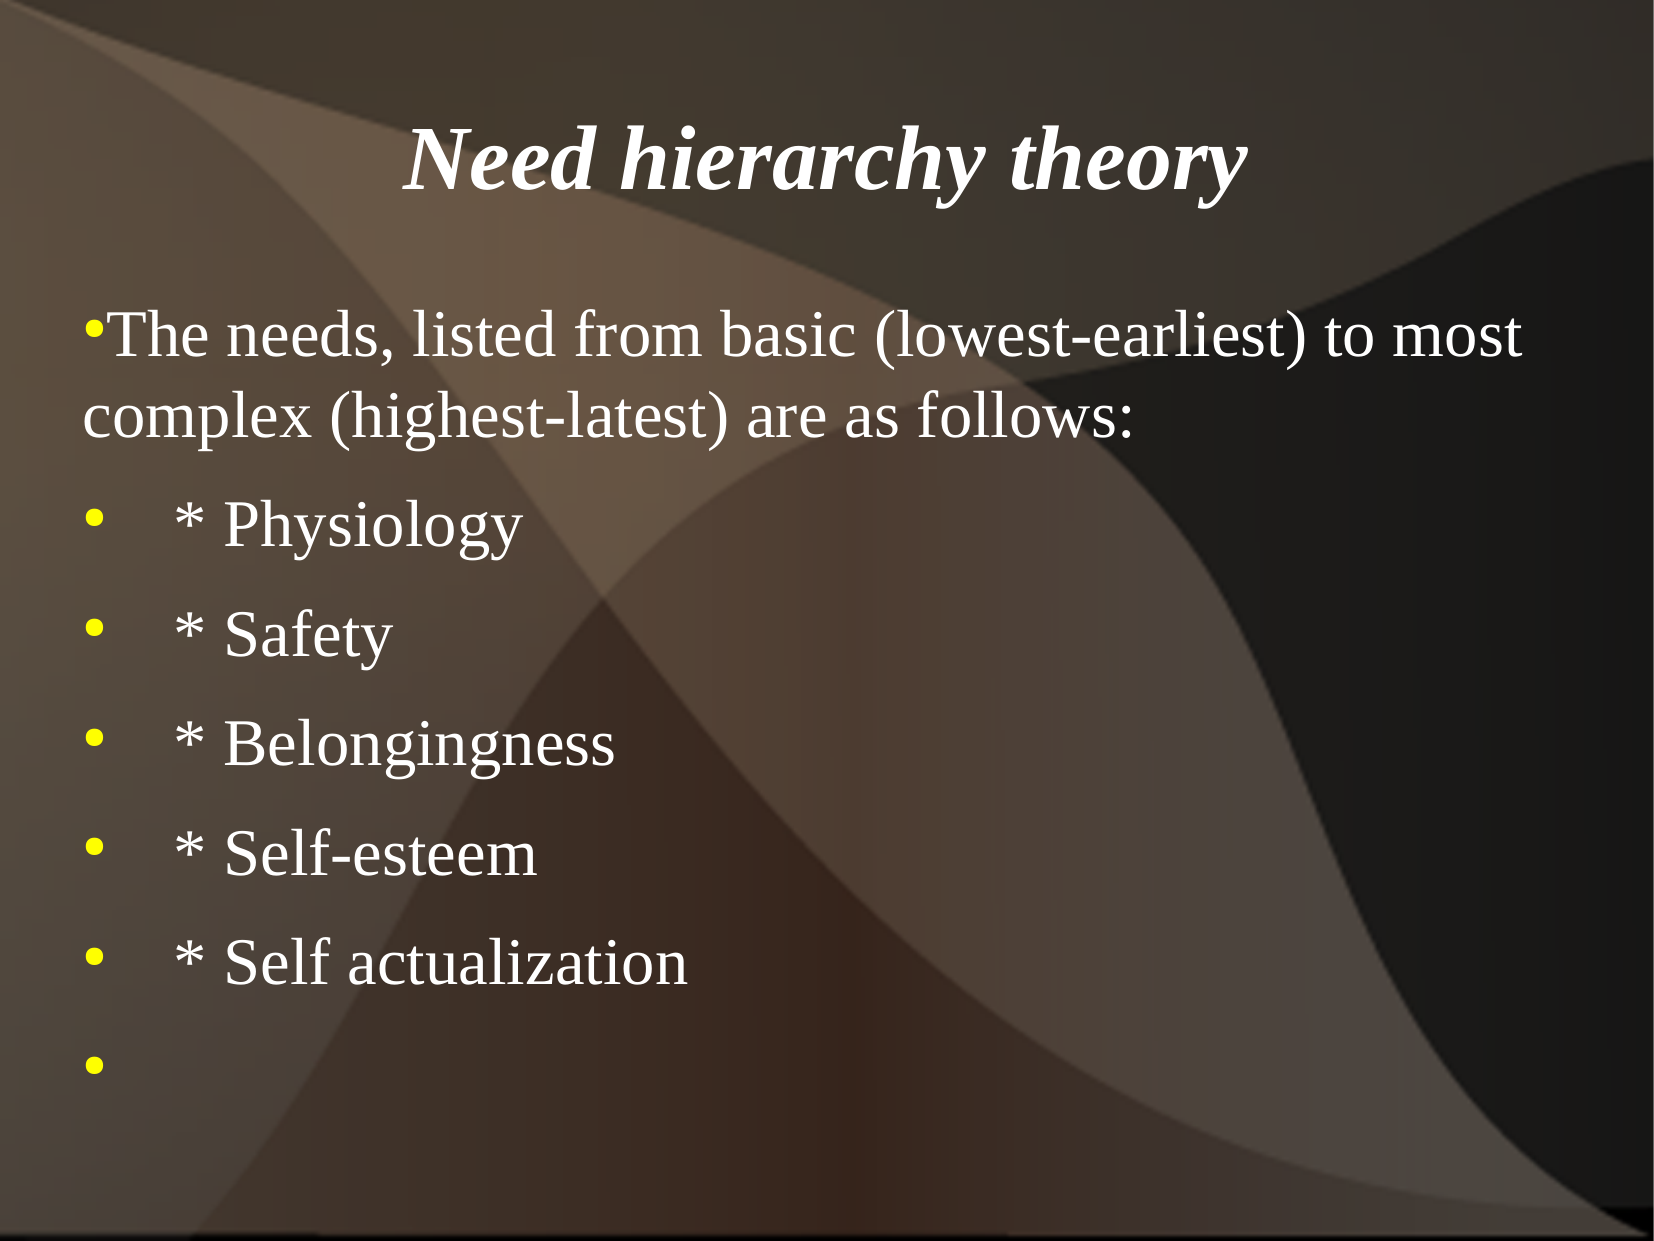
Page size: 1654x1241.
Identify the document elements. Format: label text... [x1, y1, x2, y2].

list The needs, listed from basic (lowest-earliest) to most complex (highest-latest) are as follows: * Physiology * Safety * Belongingness * Self-esteem * Self actualization [82, 290, 1571, 1094]
title Need hierarchy theory [82, 56, 1571, 250]
